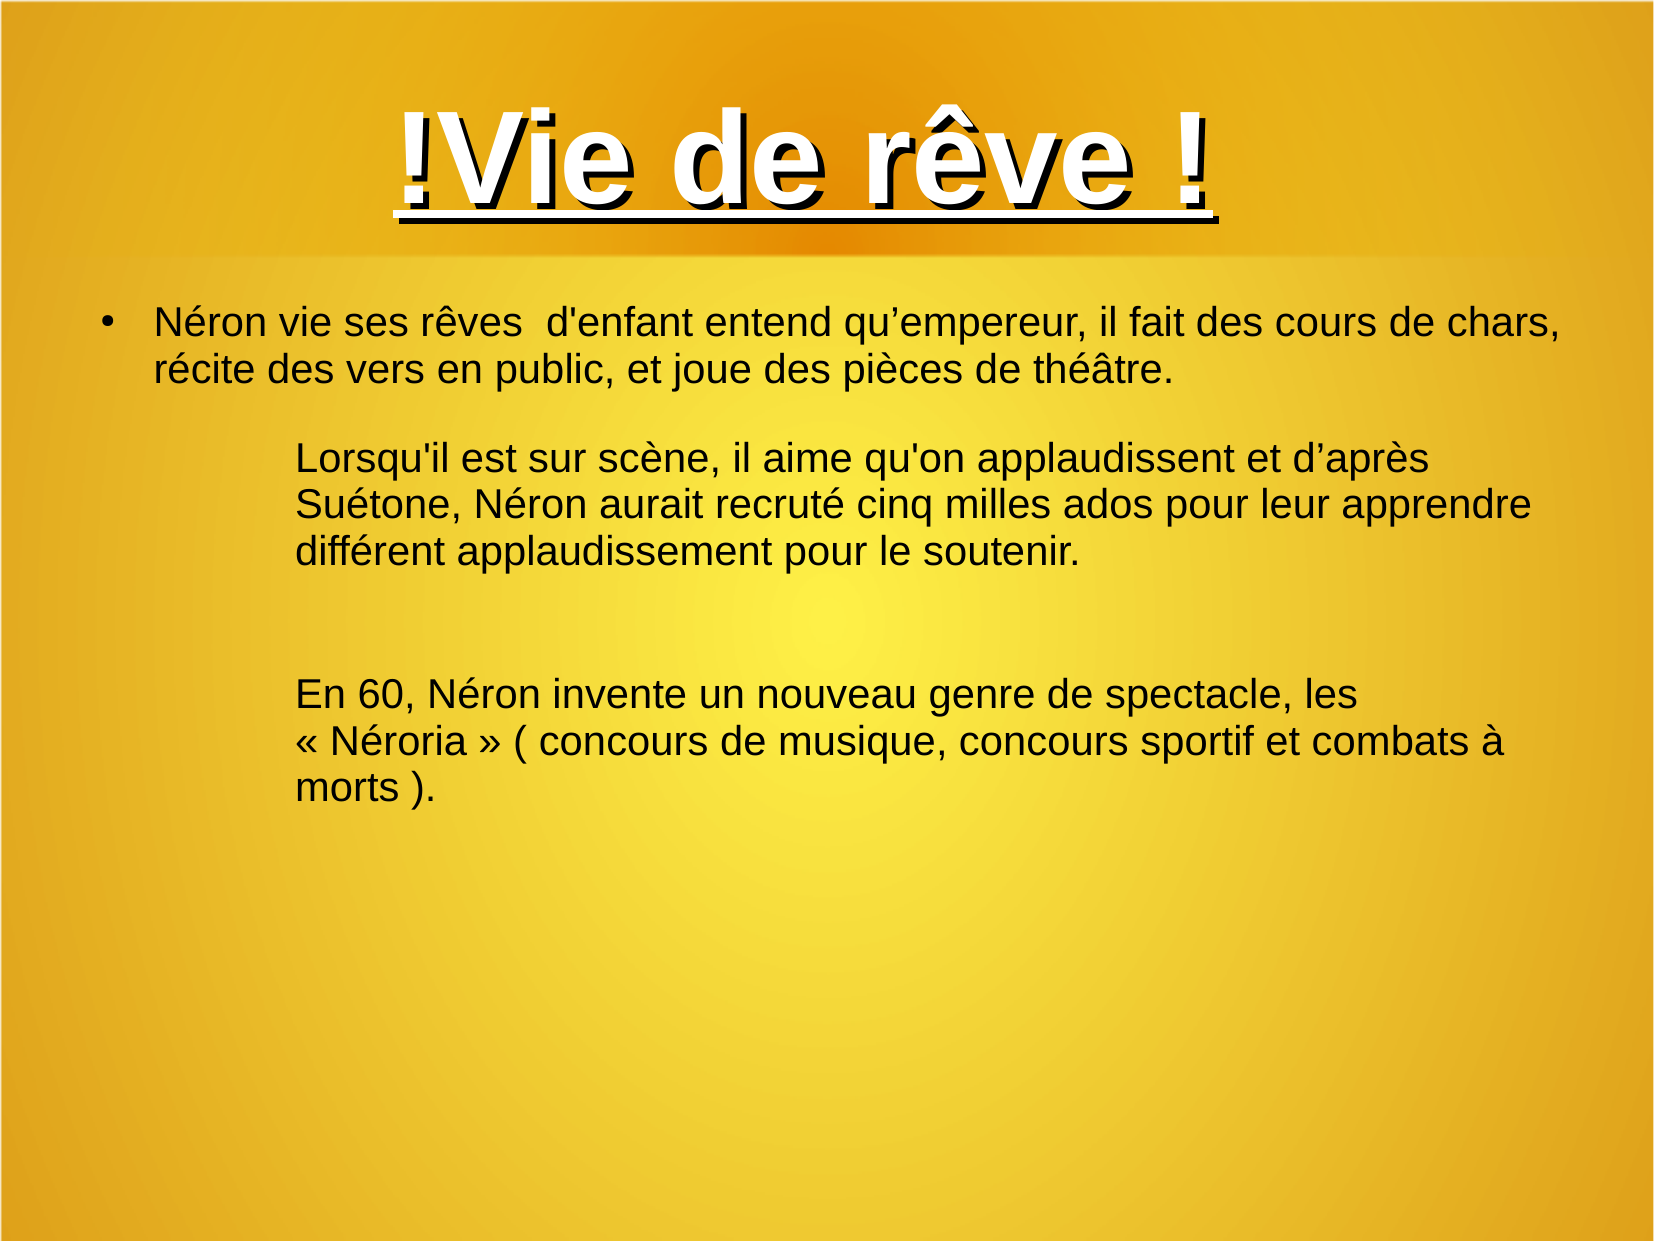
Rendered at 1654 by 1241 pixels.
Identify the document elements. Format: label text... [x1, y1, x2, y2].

title !Vie de rêve ! [59, 55, 1548, 260]
picture [0, 0, 1654, 1241]
list Néron vie ses rêves d'enfant entend qu’empereur, il fait des cours de chars, récite des vers en public, et joue des pièces de théâtre. Lorsqu'il est sur scène, il aime qu'on applaudissent et d’après Suétone, Néron aurait recruté cinq milles ados pour leur apprendre différent applaudissement pour le soutenir. En 60, Néron invente un nouveau genre de spectacle, les « Néroria » ( concours de musique, concours sportif et combats à morts ). [82, 299, 1571, 1019]
